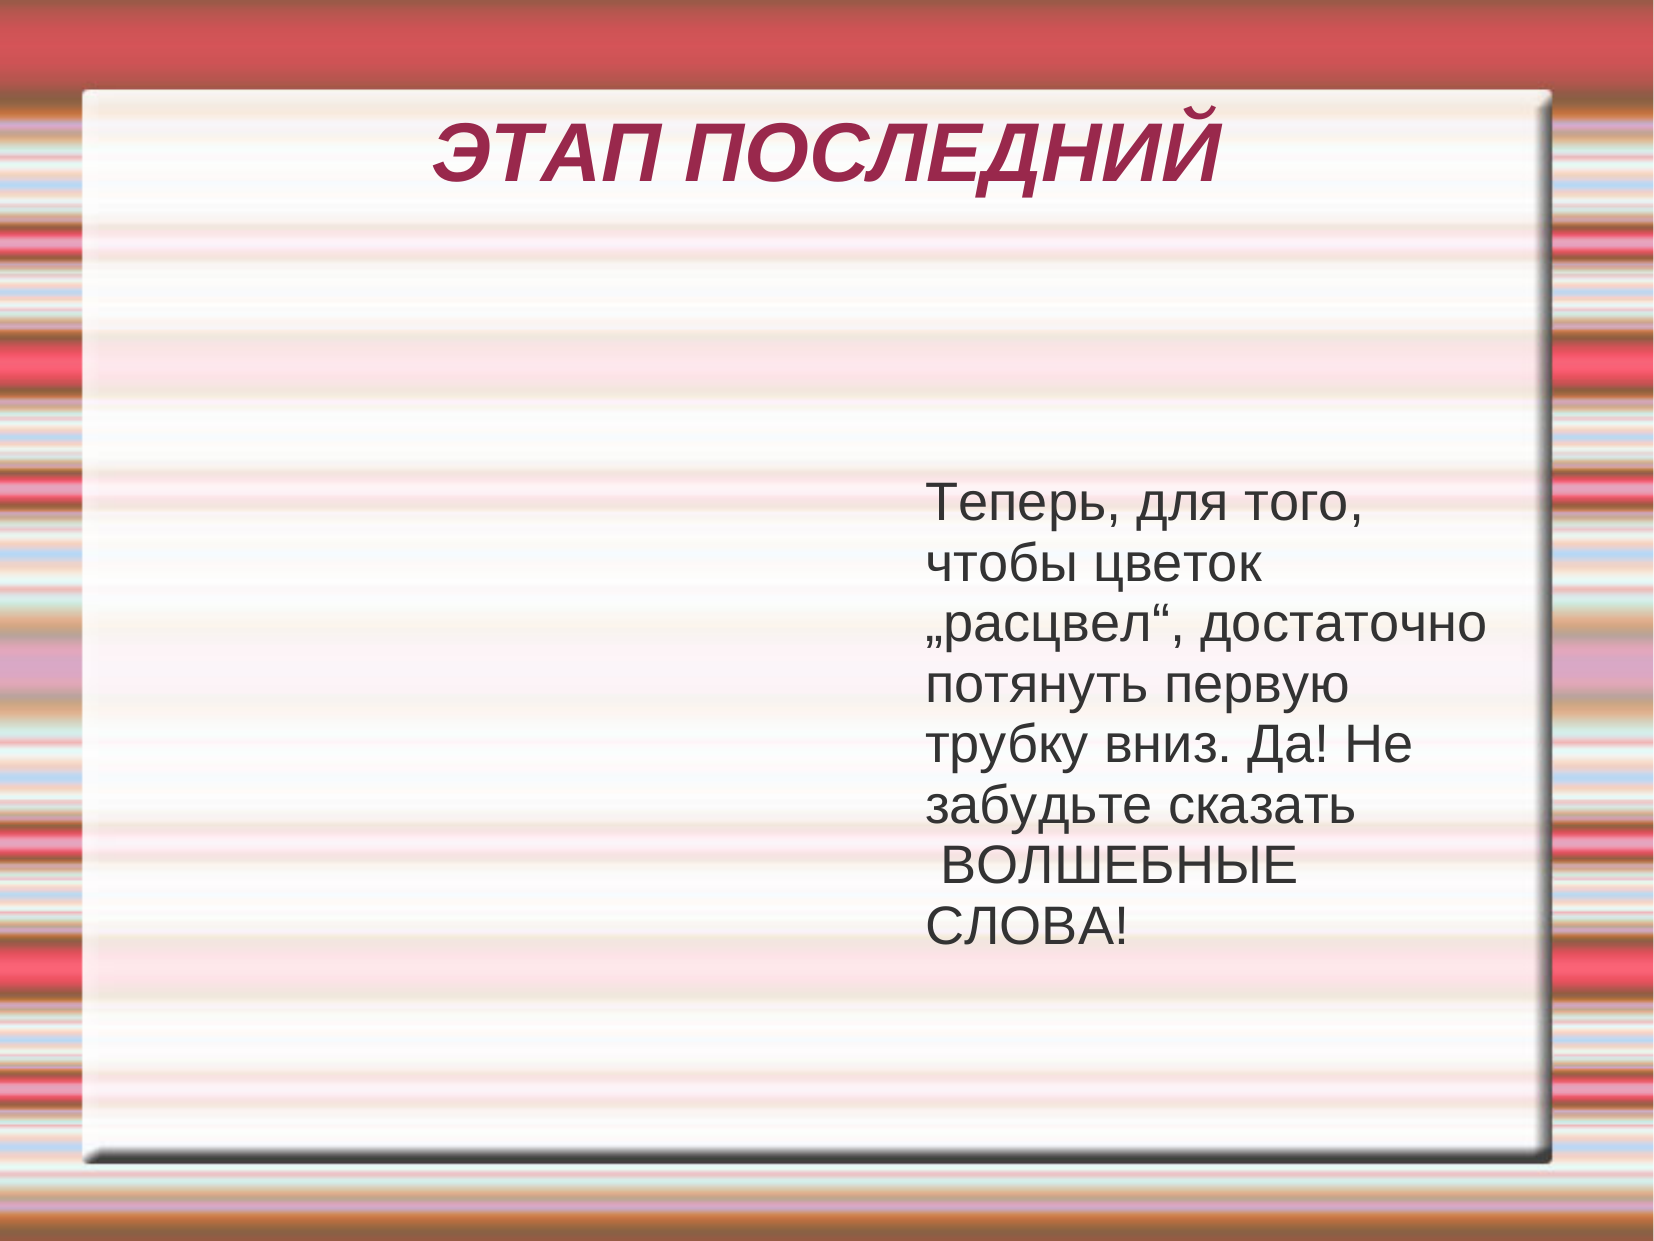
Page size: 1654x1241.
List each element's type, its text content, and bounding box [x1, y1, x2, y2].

title ЭТАП ПОСЛЕДНИЙ [82, 56, 1571, 250]
picture [0, 0, 1654, 1241]
list Теперь, для того, чтобы цветок „расцвел“, достаточно потянуть первую трубку вниз. Да! Не забудьте сказать ВОЛШЕБНЫЕ СЛОВА! [842, 350, 1517, 1133]
